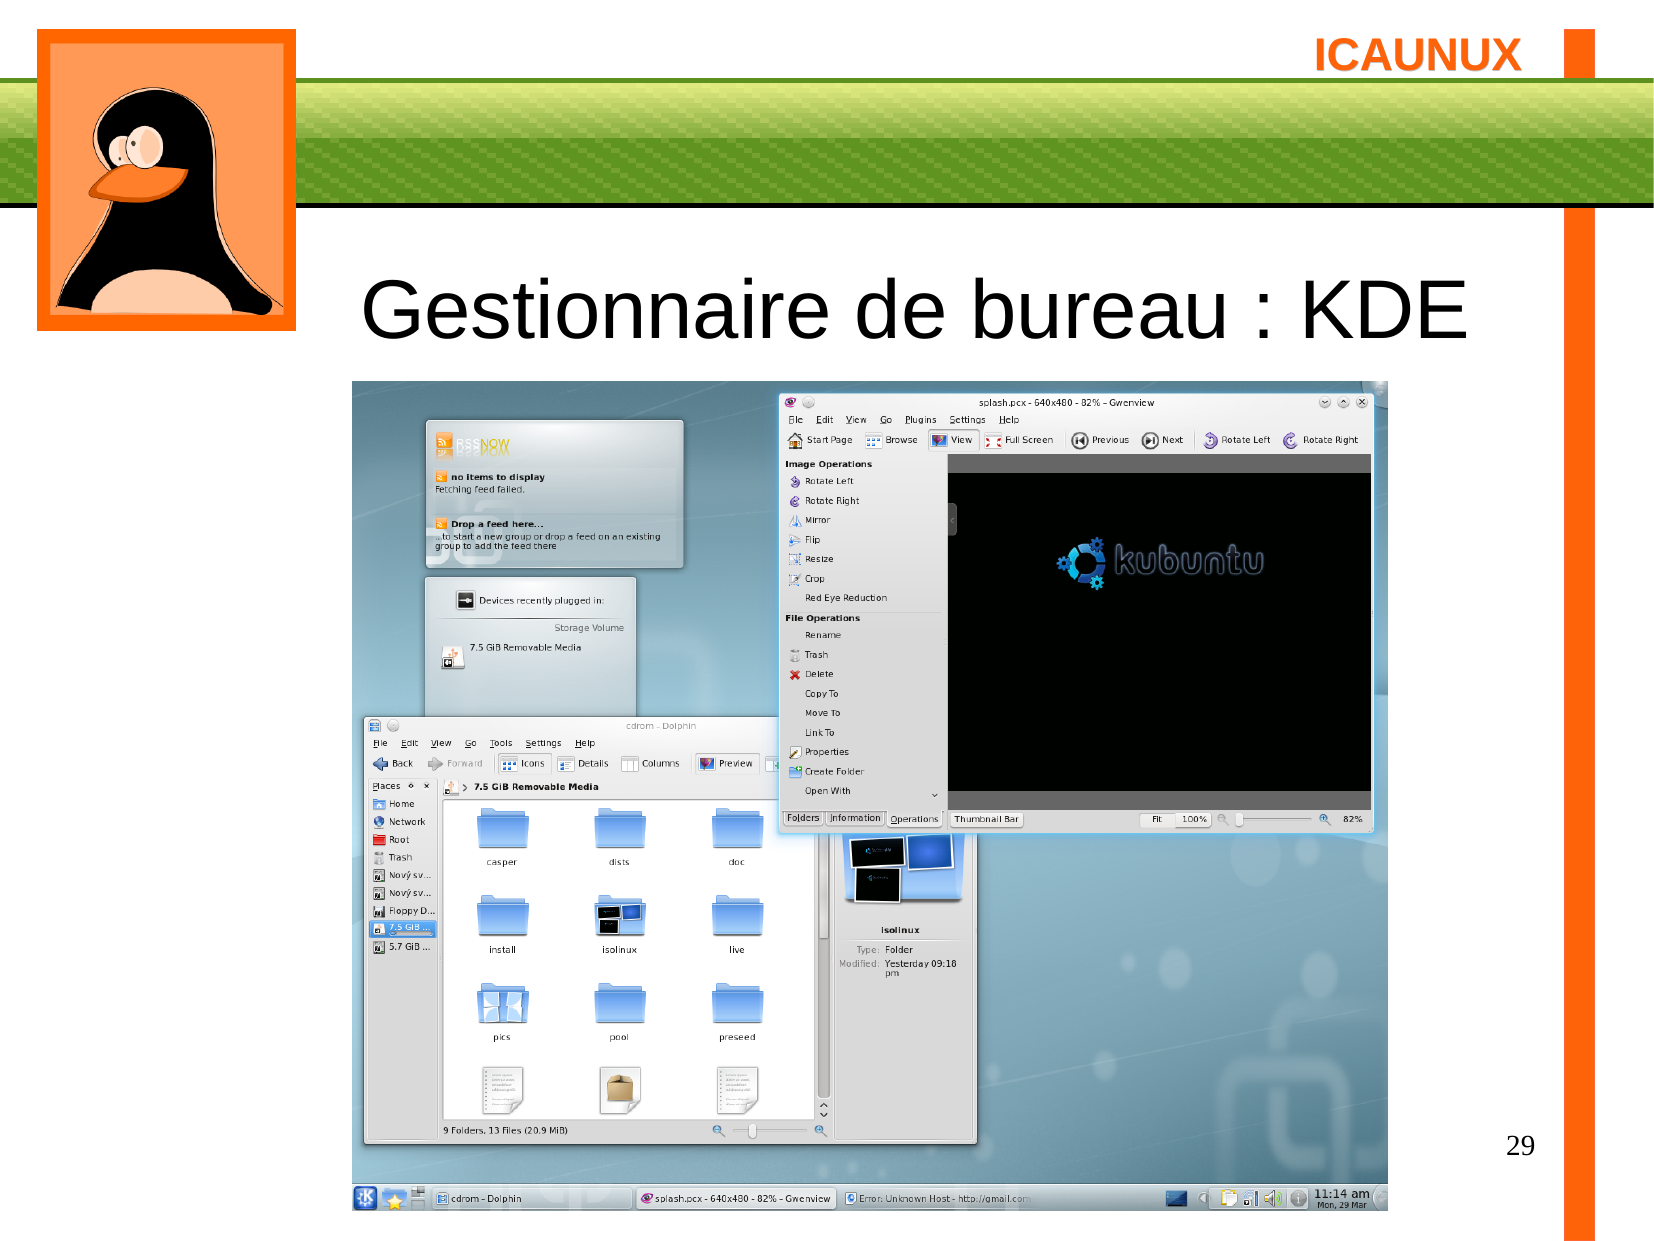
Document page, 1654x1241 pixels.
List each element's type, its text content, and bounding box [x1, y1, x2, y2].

picture [0, 29, 1654, 331]
title Gestionnaire de bureau : KDE [324, 235, 1506, 384]
picture [352, 381, 1388, 1211]
